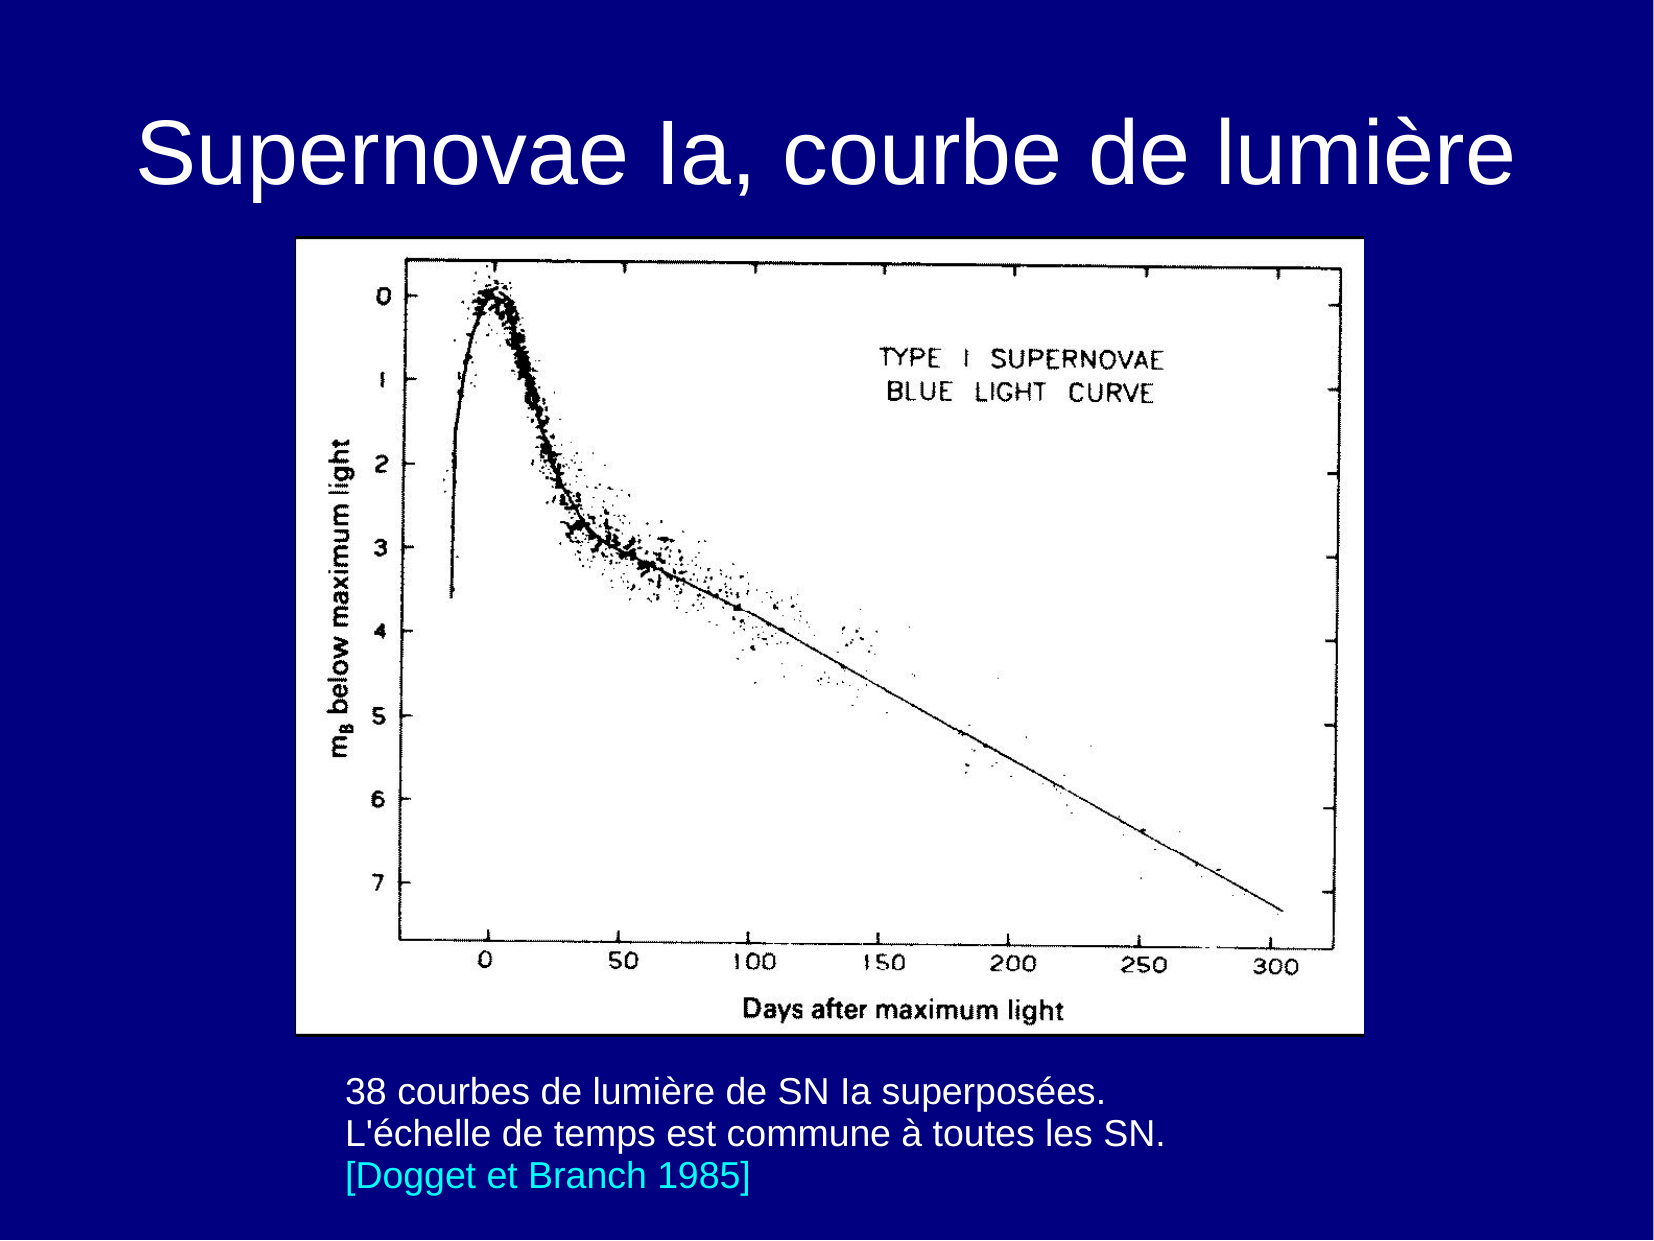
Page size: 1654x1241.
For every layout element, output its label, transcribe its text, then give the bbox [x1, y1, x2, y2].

title Supernovae Ia, courbe de lumière [82, 49, 1571, 257]
text_box 38 courbes de lumière de SN Ia superposées. L'échelle de temps est commune à toutes les SN. [Dogget et Branch 1985] [330, 1062, 1182, 1204]
picture [295, 236, 1364, 1037]
